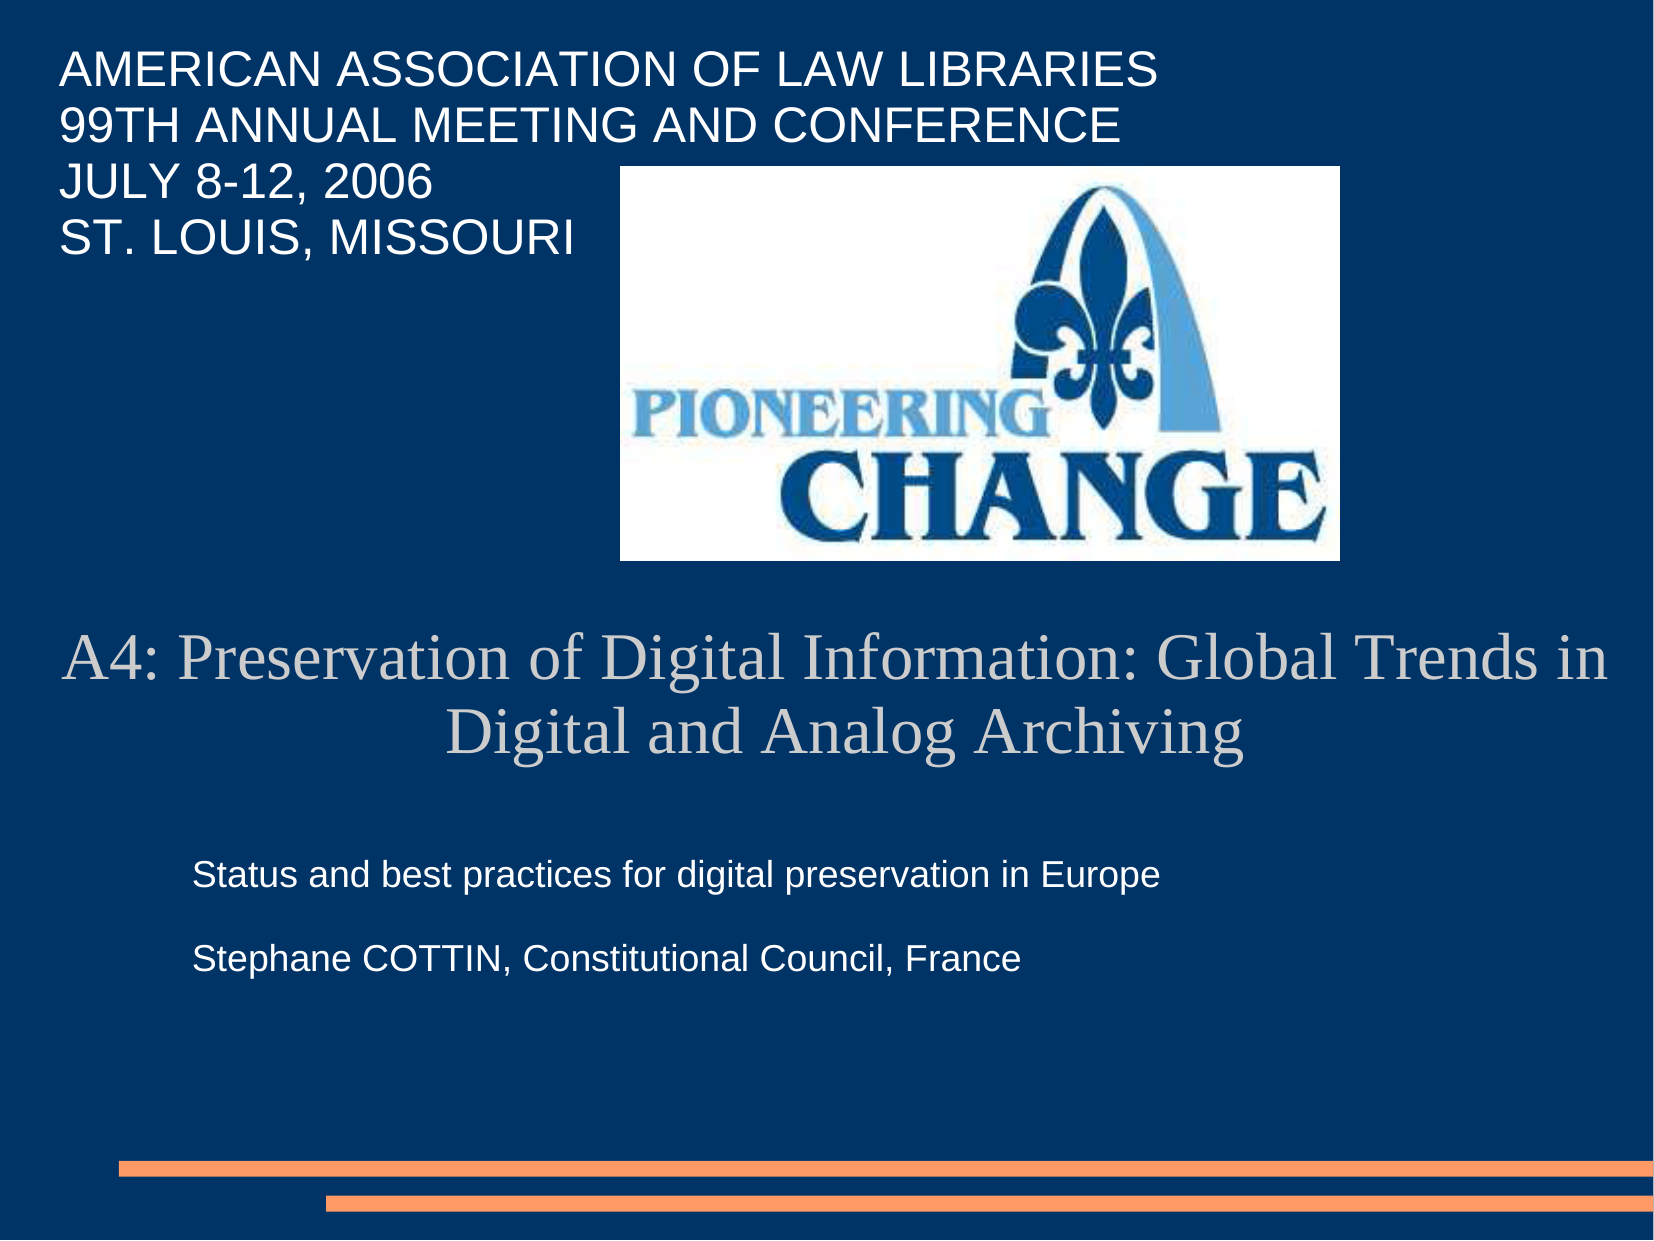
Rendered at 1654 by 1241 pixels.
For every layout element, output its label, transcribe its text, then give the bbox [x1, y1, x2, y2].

text_box AMERICAN ASSOCIATION OF LAW LIBRARIES 99TH ANNUAL MEETING AND CONFERENCE JULY 8-12, 2006 ST. LOUIS, MISSOURI [44, 34, 1447, 296]
text_box Status and best practices for digital preservation in Europe Stephane COTTIN, Constitutional Council, France [177, 845, 1595, 1063]
text_box A4: Preservation of Digital Information: Global Trends in Digital and Analog Archiving [29, 620, 1627, 769]
picture [620, 296, 1340, 562]
